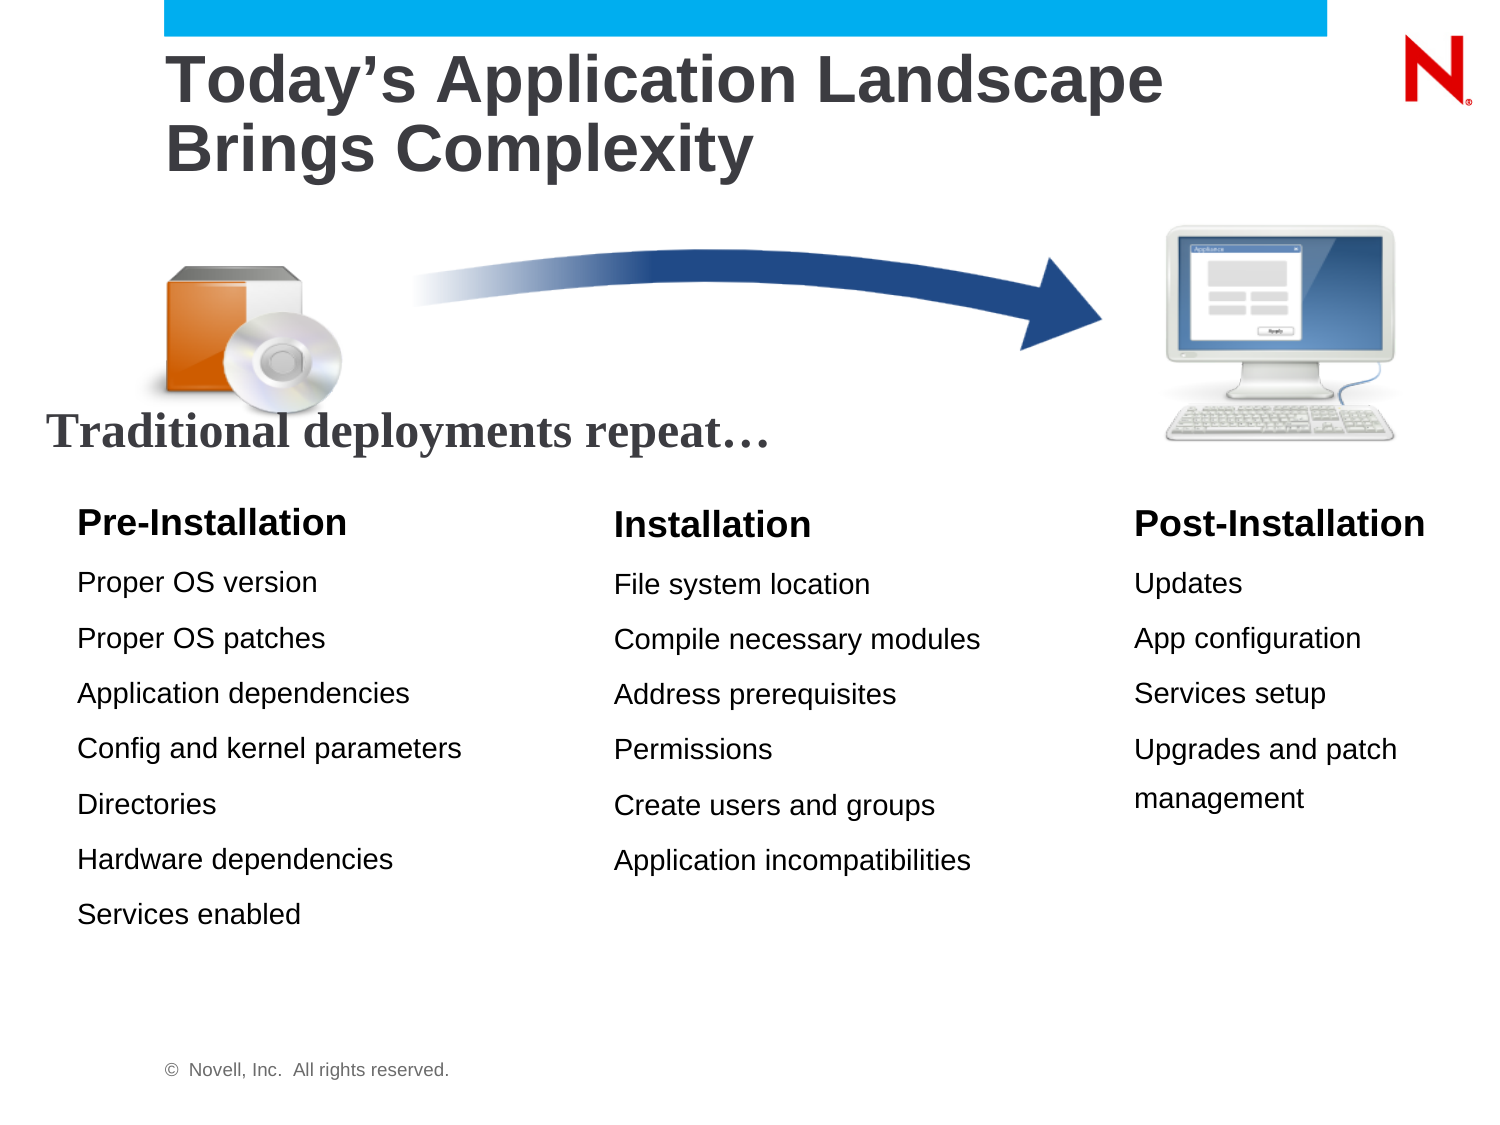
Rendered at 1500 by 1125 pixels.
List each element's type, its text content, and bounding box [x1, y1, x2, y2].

text_box Post-Installation Updates App configuration Services setup Upgrades and patch management [1119, 473, 1435, 876]
picture [1403, 32, 1473, 107]
picture [61, 196, 1500, 1125]
text_box Traditional deployments repeat… [45, 406, 1307, 474]
text_box Installation File system location Compile necessary modules Address prerequisites Permissions Create users and groups Application incompatibilities [598, 474, 1137, 889]
text_box Pre-Installation Proper OS version Proper OS patches Application dependencies Config and kernel parameters Directories Hardware dependencies Services enabled [62, 474, 614, 931]
text_box Today’s Application Landscape Brings Complexity [165, 34, 1388, 198]
